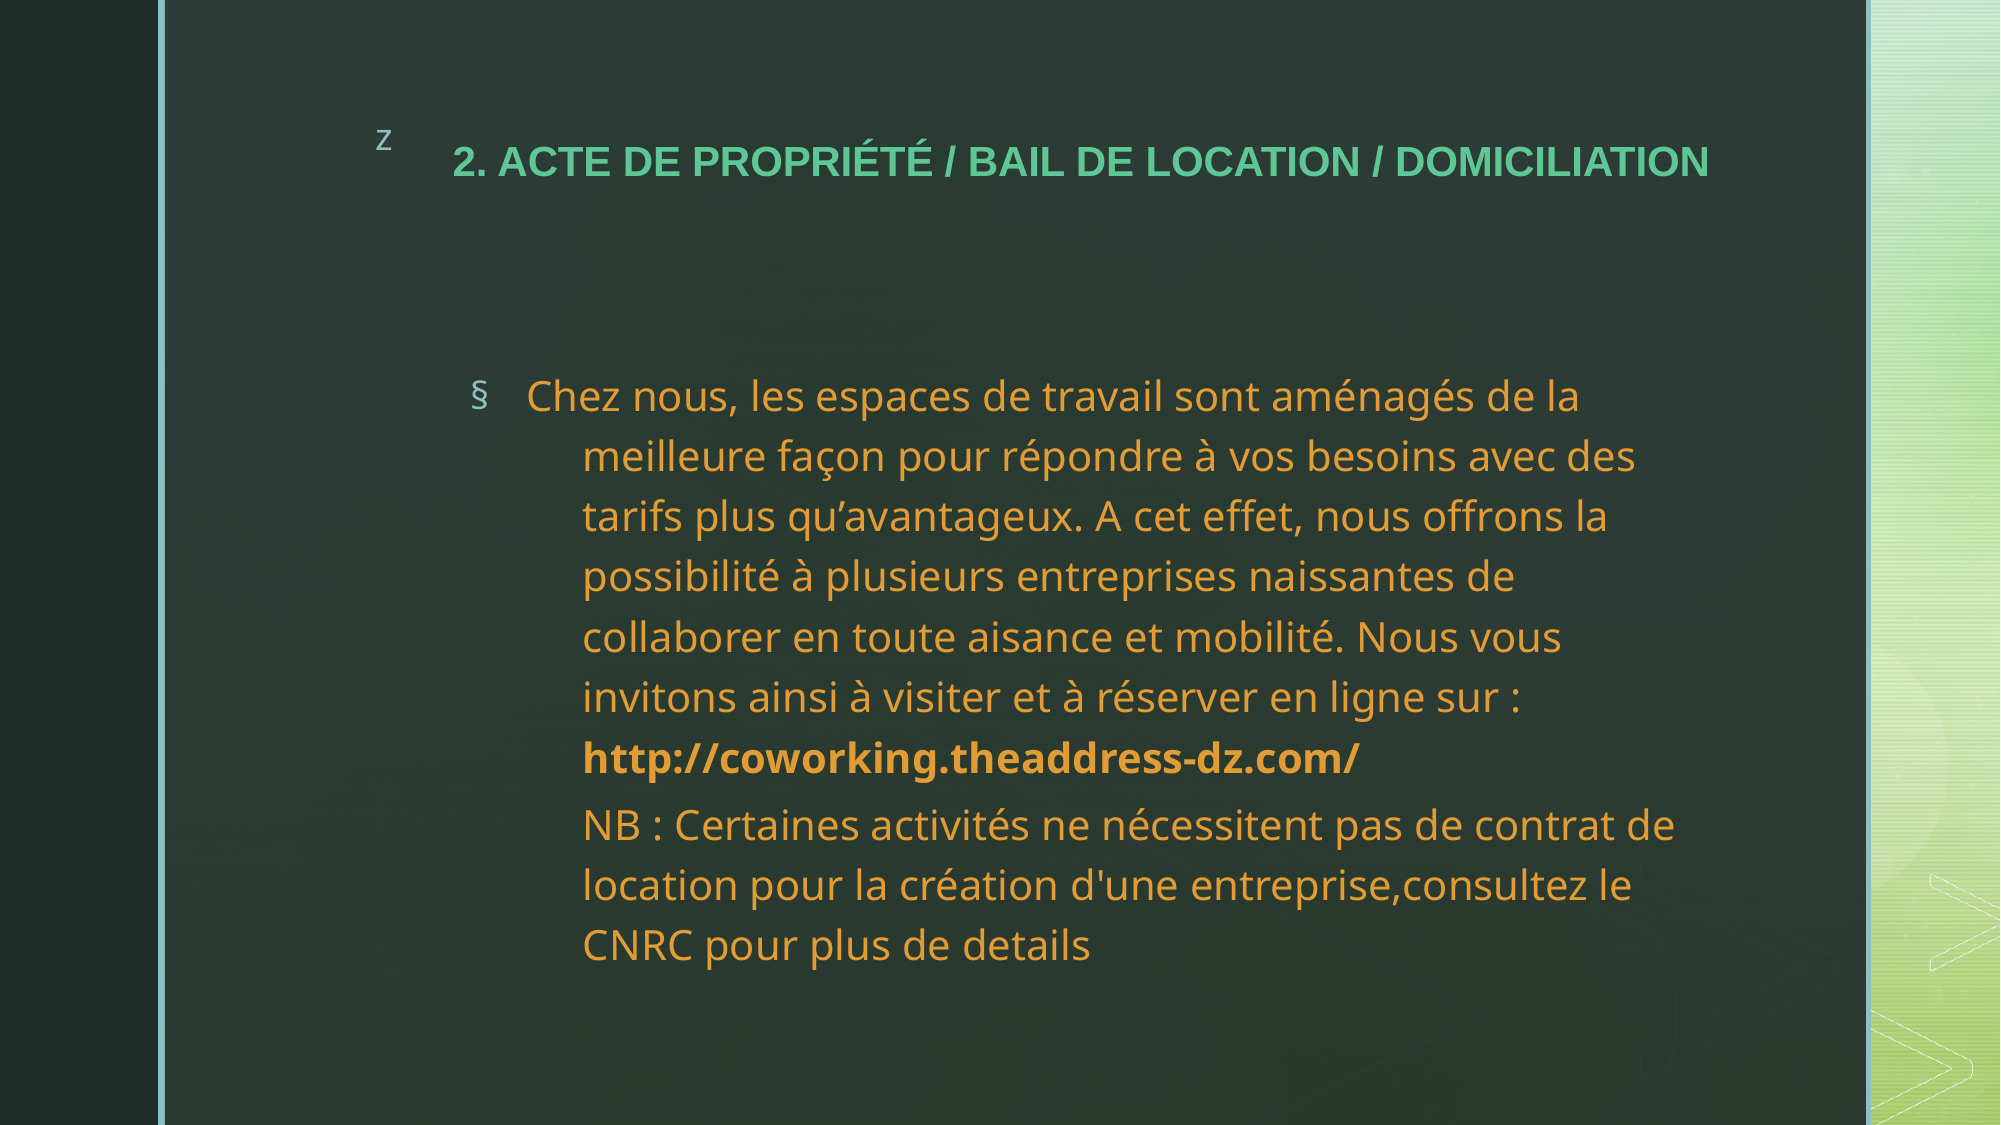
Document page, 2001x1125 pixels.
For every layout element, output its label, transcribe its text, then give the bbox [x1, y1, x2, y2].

list Chez nous, les espaces de travail sont aménagés de la meilleure façon pour répondre à vos besoins avec des tarifs plus qu’avantageux. A cet effet, nous offrons la possibilité à plusieurs entreprises naissantes de collaborer en toute aisance et mobilité. Nous vous invitons ainsi à visiter et à réserver en ligne sur : http://coworking.theaddress-dz.com/ NB : Certaines activités ne nécessitent pas de contrat de location pour la création d'une entreprise,consultez le CNRC pour plus de details [454, 336, 1734, 993]
title 2. ACTE DE PROPRIÉTÉ / BAIL DE LOCATION / DOMICILIATION [428, 132, 1734, 310]
